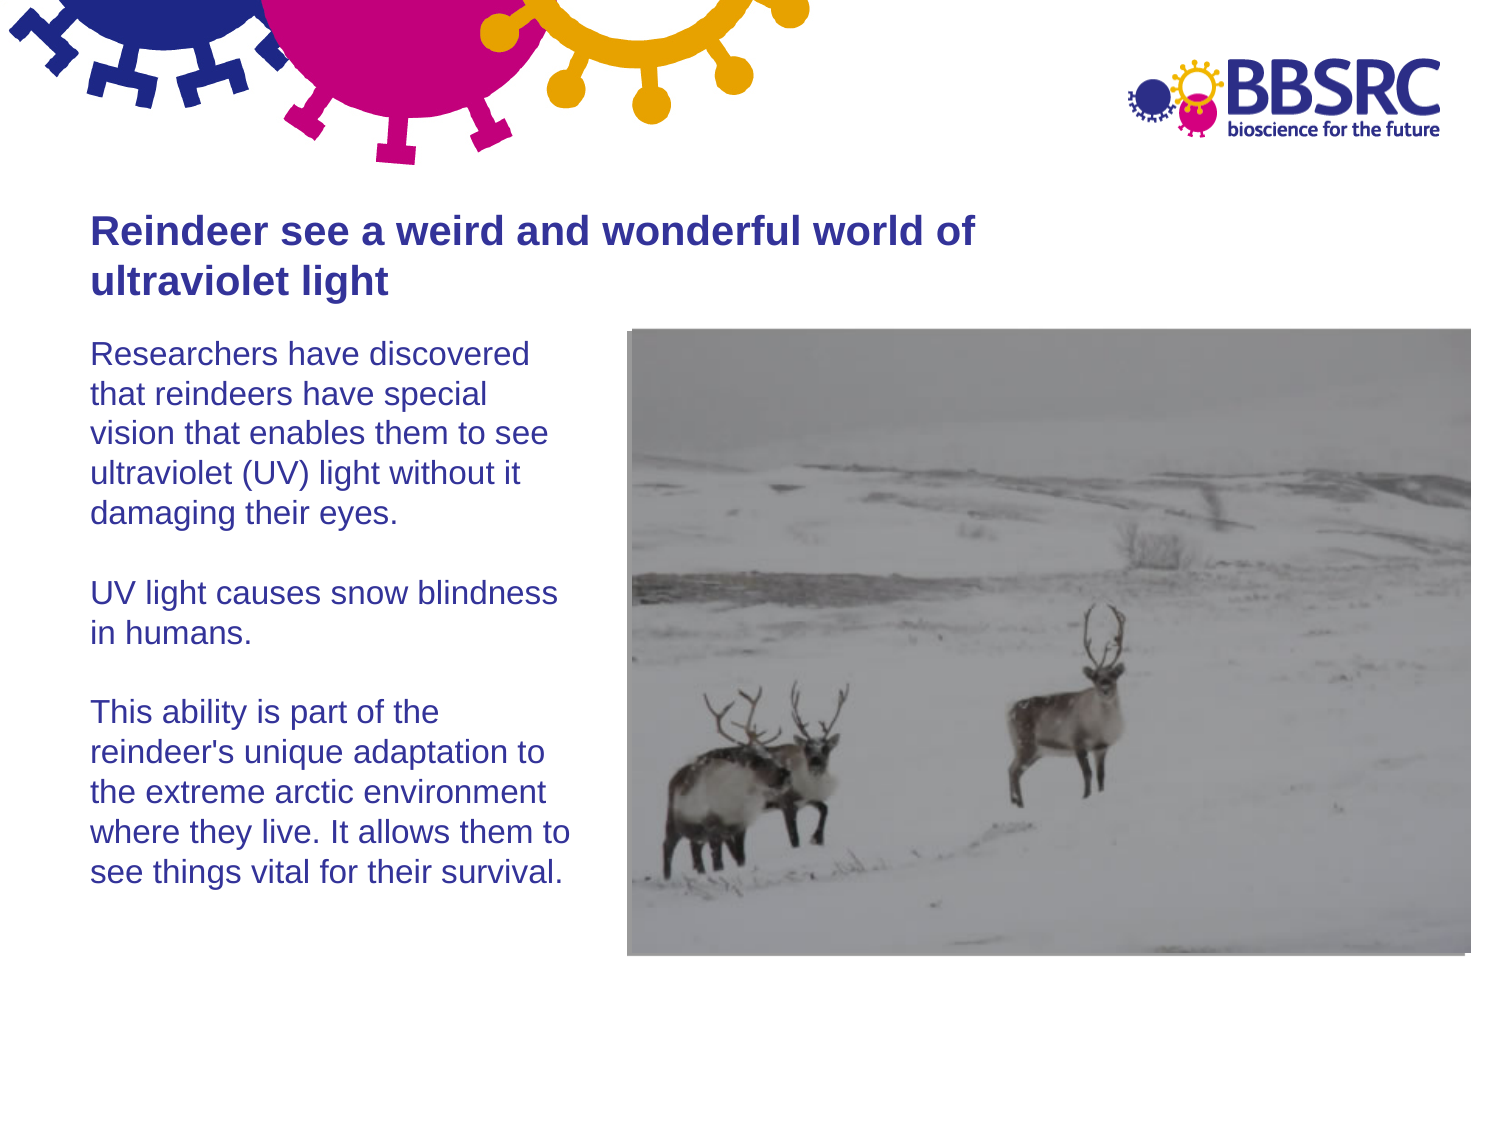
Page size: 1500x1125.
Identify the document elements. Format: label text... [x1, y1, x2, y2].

title Reindeer see a weird and wonderful world of ultraviolet light [75, 171, 1152, 362]
list Researchers have discovered that reindeers have special vision that enables them to see ultraviolet (UV) light without it damaging their eyes. UV light causes snow blindness in humans. This ability is part of the reindeer's unique adaptation to the extreme arctic environment where they live. It allows them to see things vital for their survival. [75, 324, 597, 1106]
picture [632, 326, 1471, 953]
